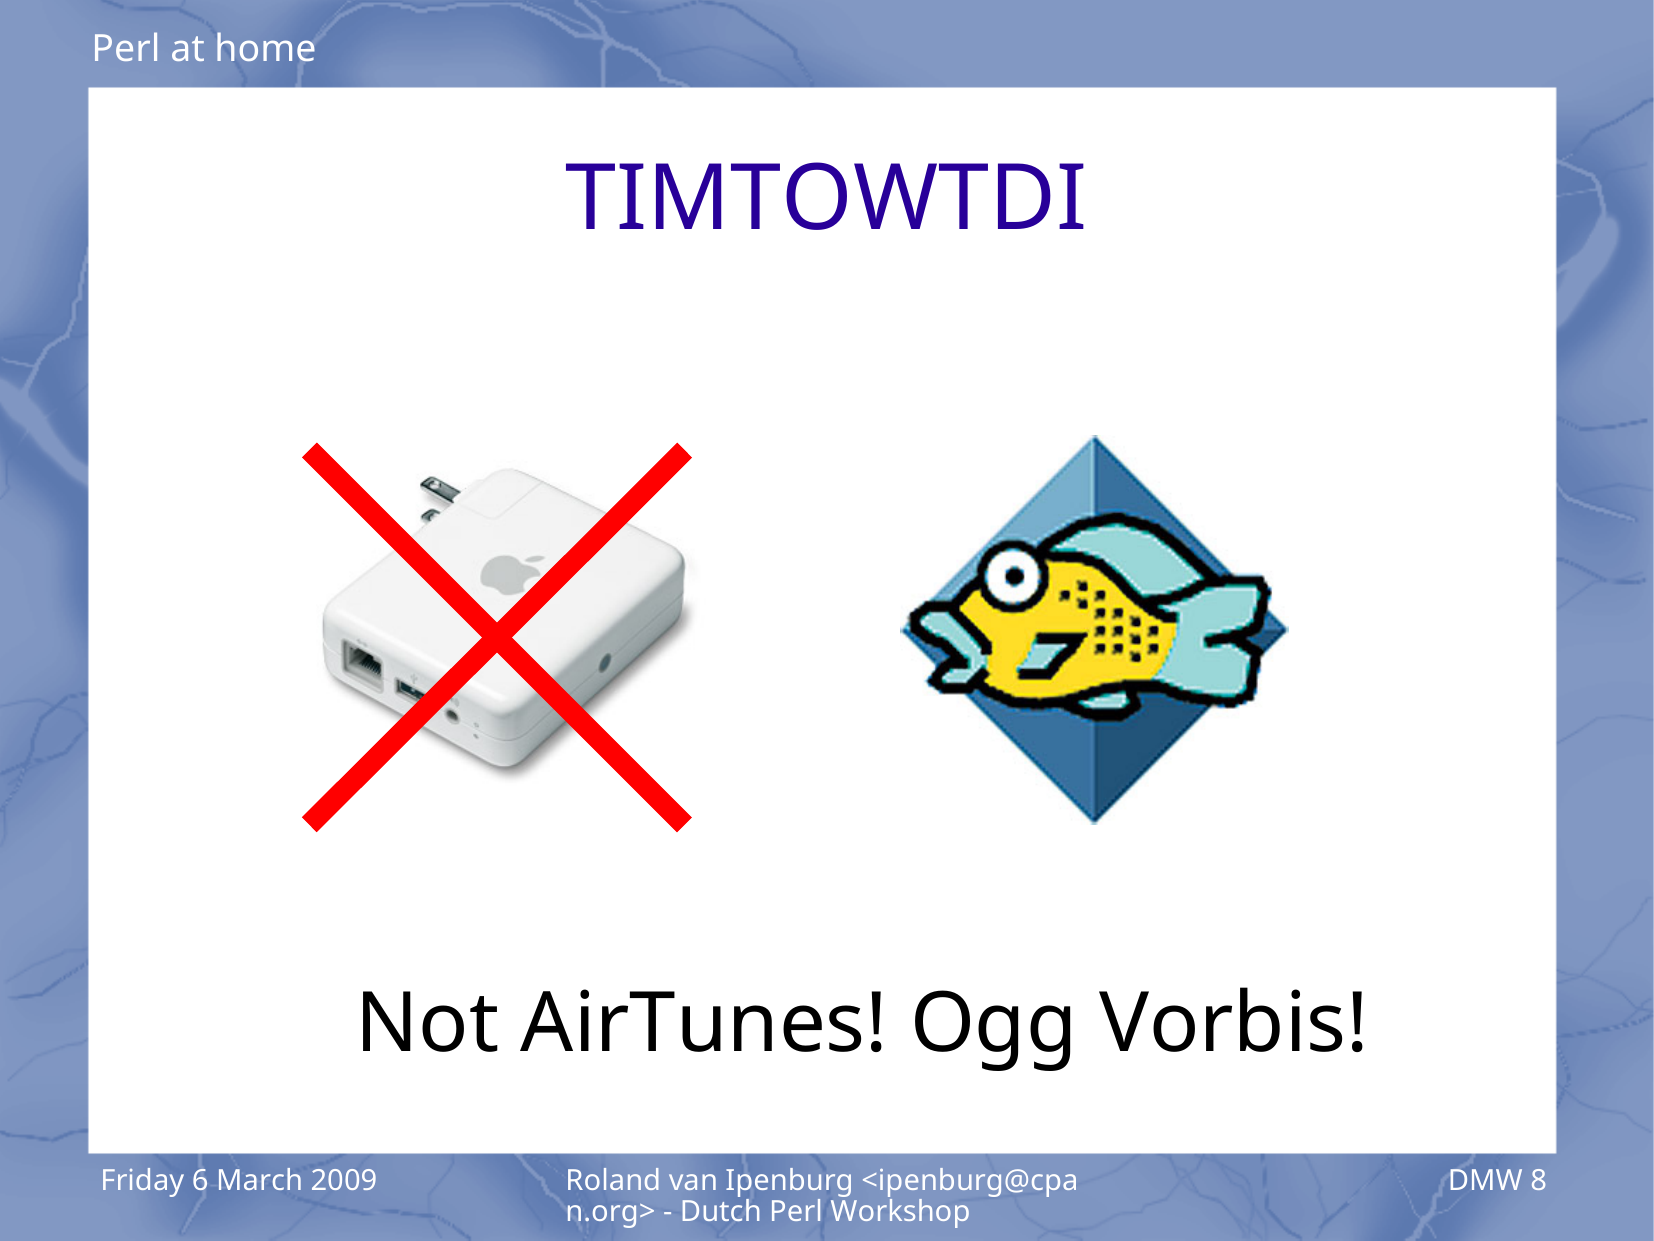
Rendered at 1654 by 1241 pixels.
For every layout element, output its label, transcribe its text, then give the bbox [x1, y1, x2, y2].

title TIMTOWTDI [118, 98, 1536, 291]
picture [0, 0, 1654, 1241]
text_box Not AirTunes! Ogg Vorbis! [330, 944, 1268, 1076]
